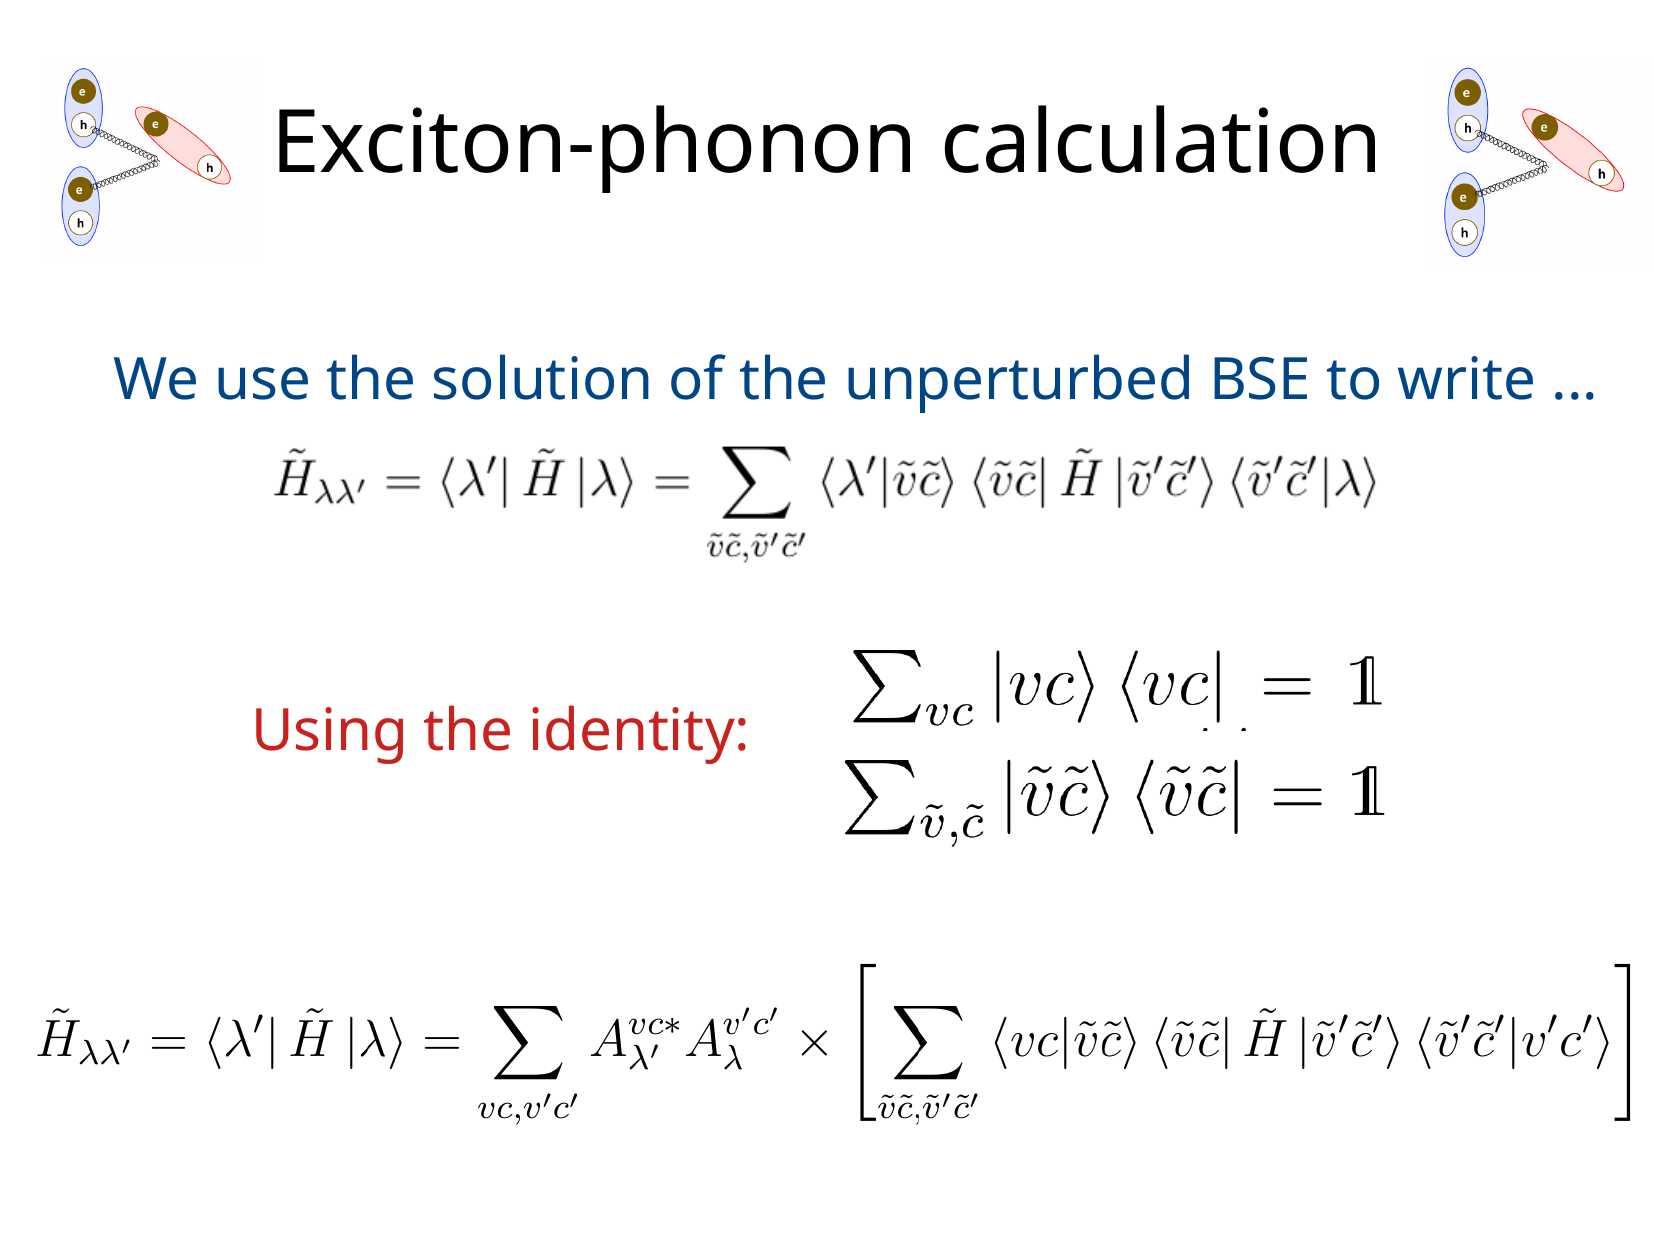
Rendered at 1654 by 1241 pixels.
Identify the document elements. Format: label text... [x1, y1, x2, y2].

title We use the solution of the unperturbed BSE to write ... [106, 292, 1607, 461]
picture [232, 461, 1430, 577]
picture [832, 636, 1388, 731]
text_box Using the identity: [236, 681, 902, 780]
picture [1429, 57, 1652, 272]
picture [0, 956, 1654, 1138]
picture [47, 58, 257, 260]
picture [826, 743, 1388, 851]
title Exciton-phonon calculation [224, 0, 1430, 282]
